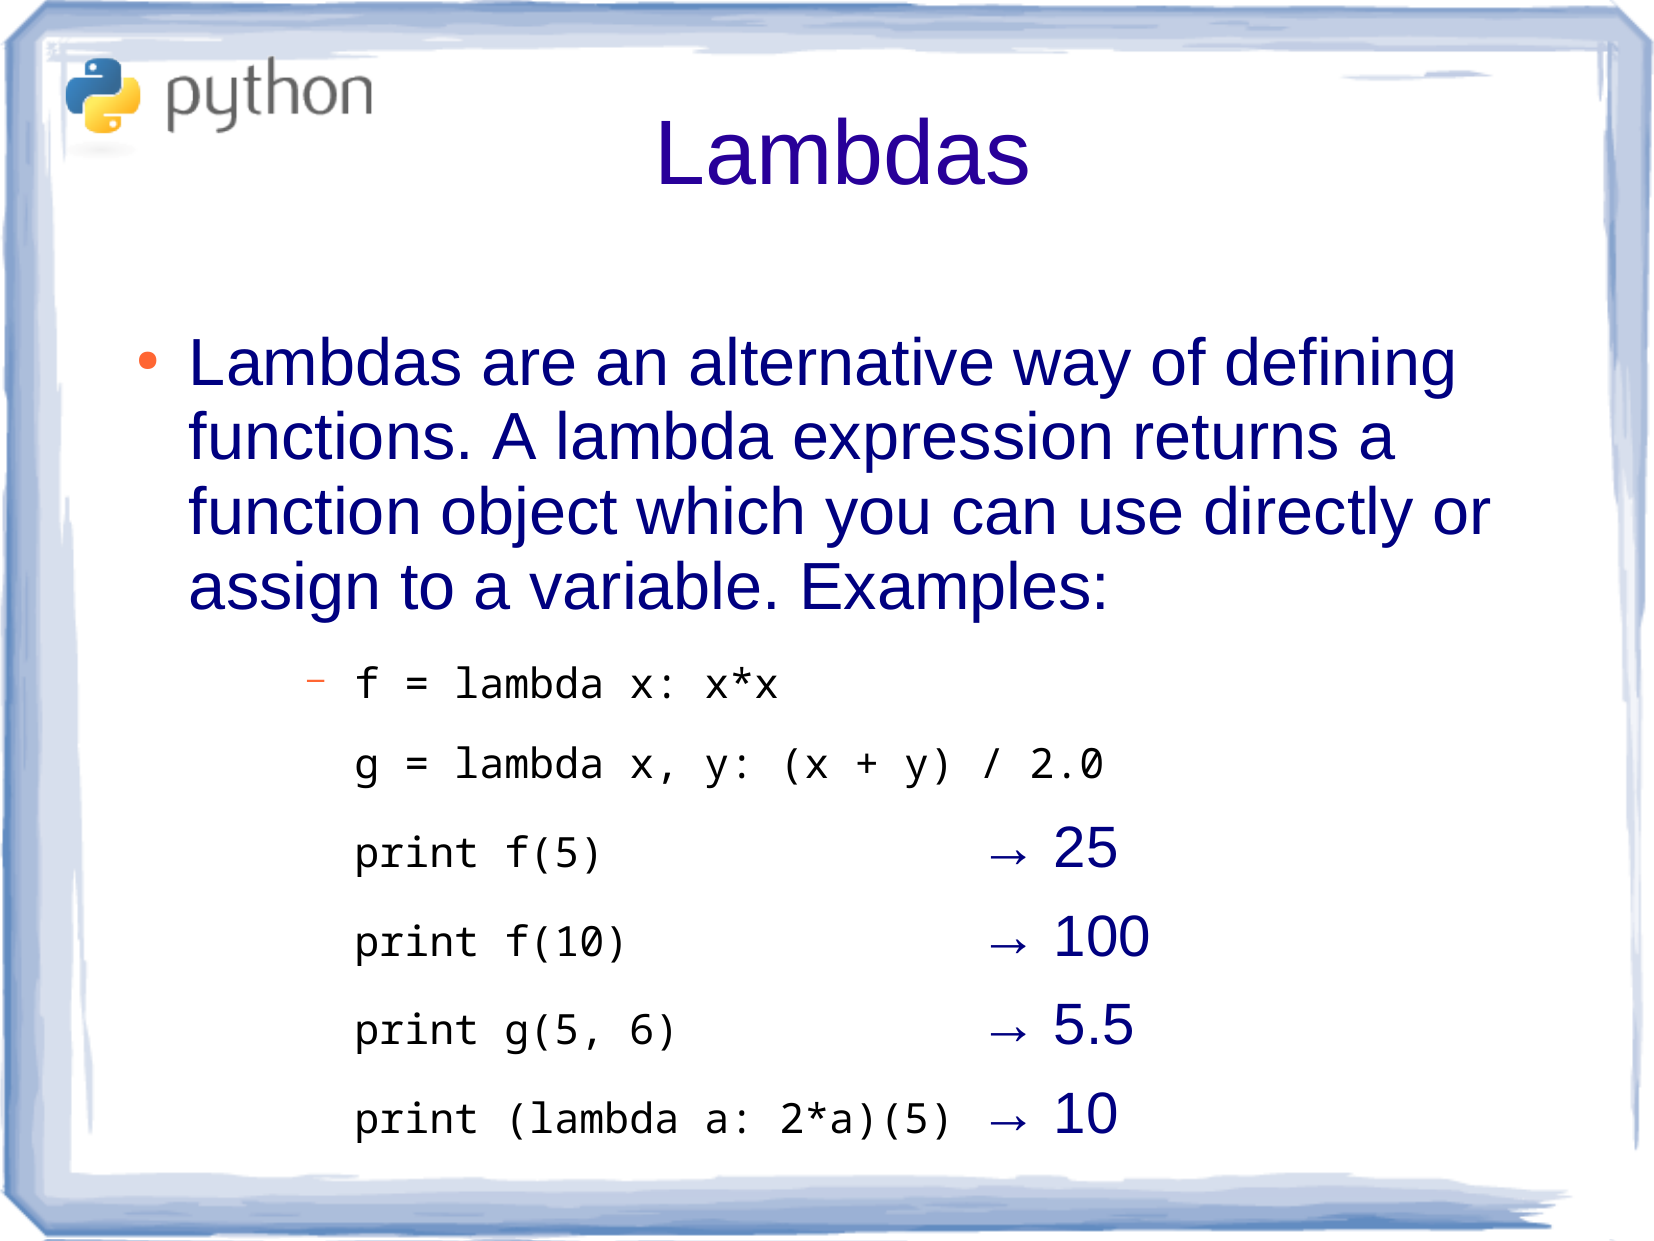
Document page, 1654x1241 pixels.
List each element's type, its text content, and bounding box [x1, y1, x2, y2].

list Lambdas are an alternative way of defining functions. A lambda expression returns a function object which you can use directly or assign to a variable. Examples: f = lambda x: x*x g = lambda x, y: (x + y) / 2.0 print f(5) → 25 print f(10) → 100 print g(5, 6) → 5.5 print (lambda a: 2*a)(5) → 10 [118, 324, 1571, 1129]
title Lambdas [82, 49, 1571, 257]
picture [0, 0, 1654, 1241]
